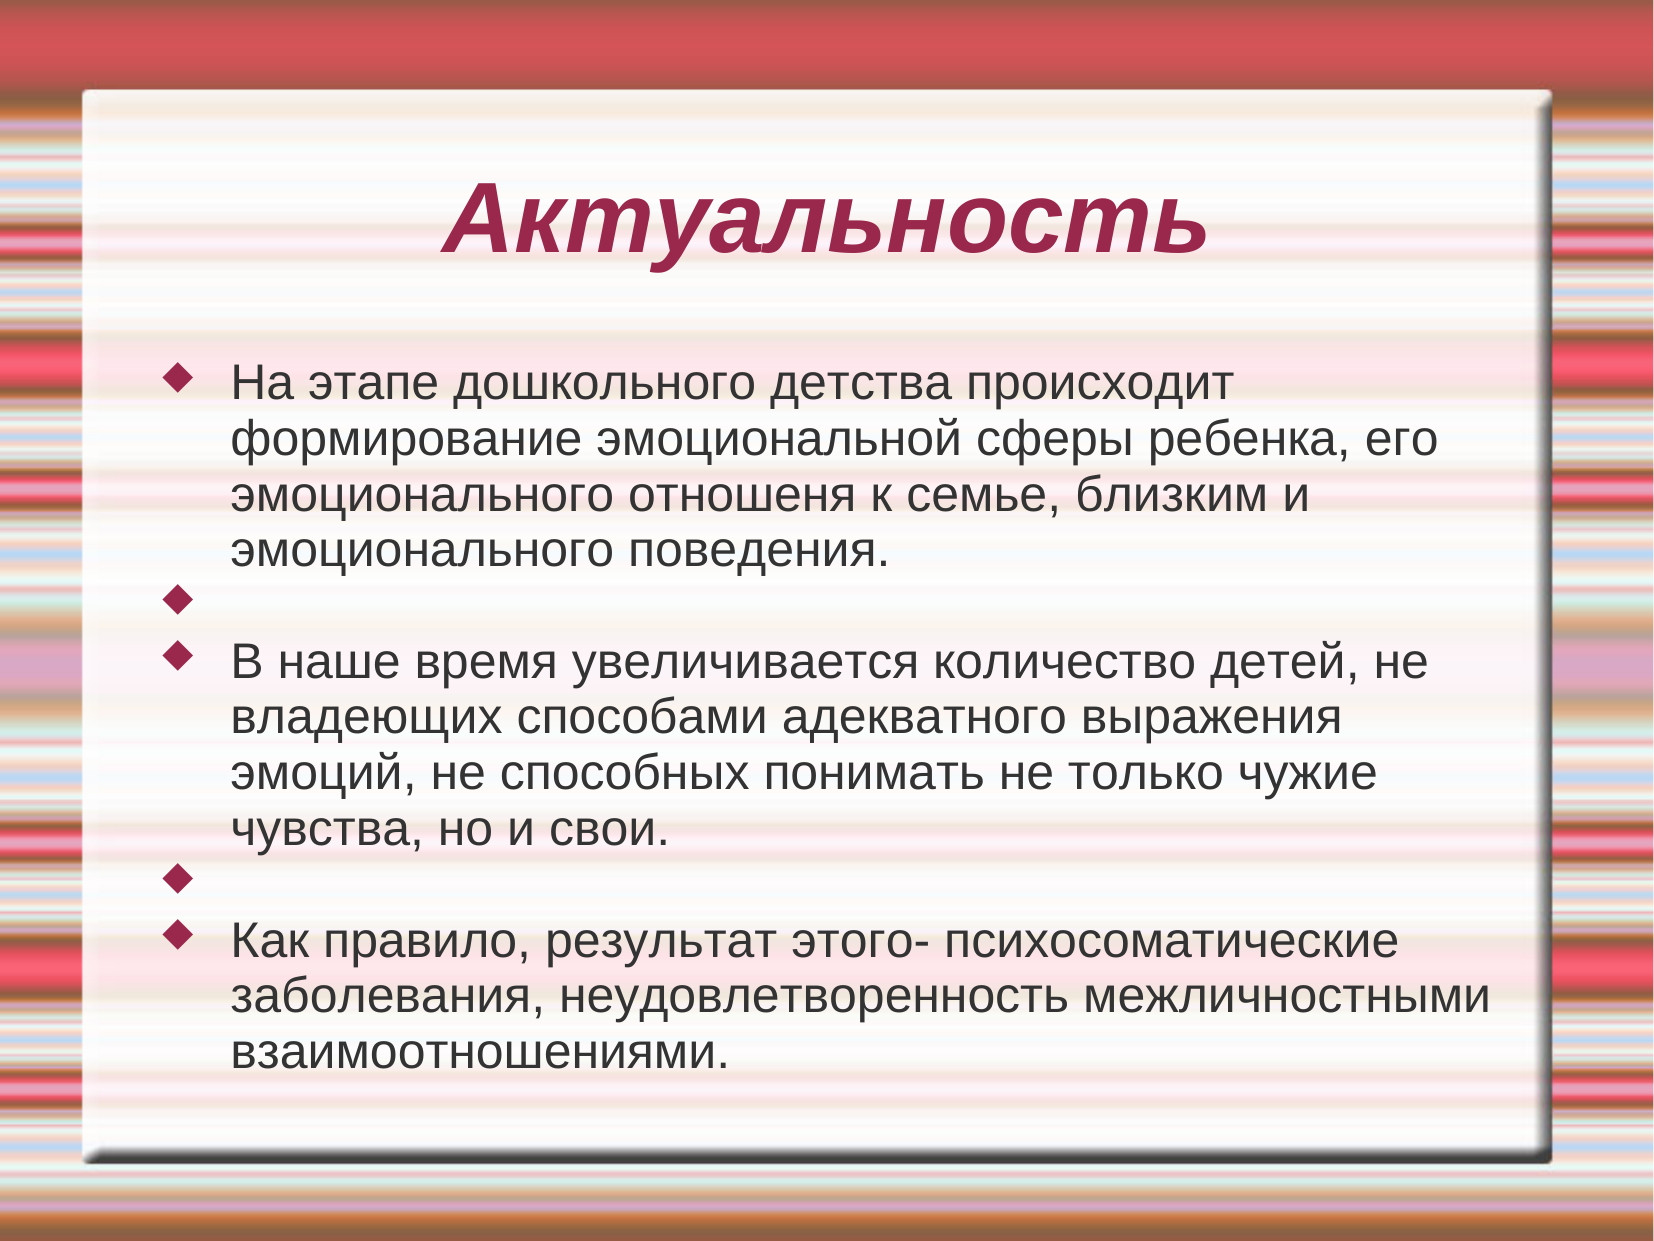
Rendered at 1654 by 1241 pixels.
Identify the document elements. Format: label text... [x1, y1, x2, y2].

list На этапе дошкольного детства происходит формирование эмоциональной сферы ребенка, его эмоционального отношеня к семье, близким и эмоционального поведения. В наше время увеличивается количество детей, не владеющих способами адекватного выражения эмоций, не способных понимать не только чужие чувства, но и свои. Как правило, результат этого- психосоматические заболевания, неудовлетворенность межличностными взаимоотношениями. [147, 354, 1529, 1136]
title Актуальность [121, 114, 1534, 322]
picture [0, 0, 1654, 1241]
